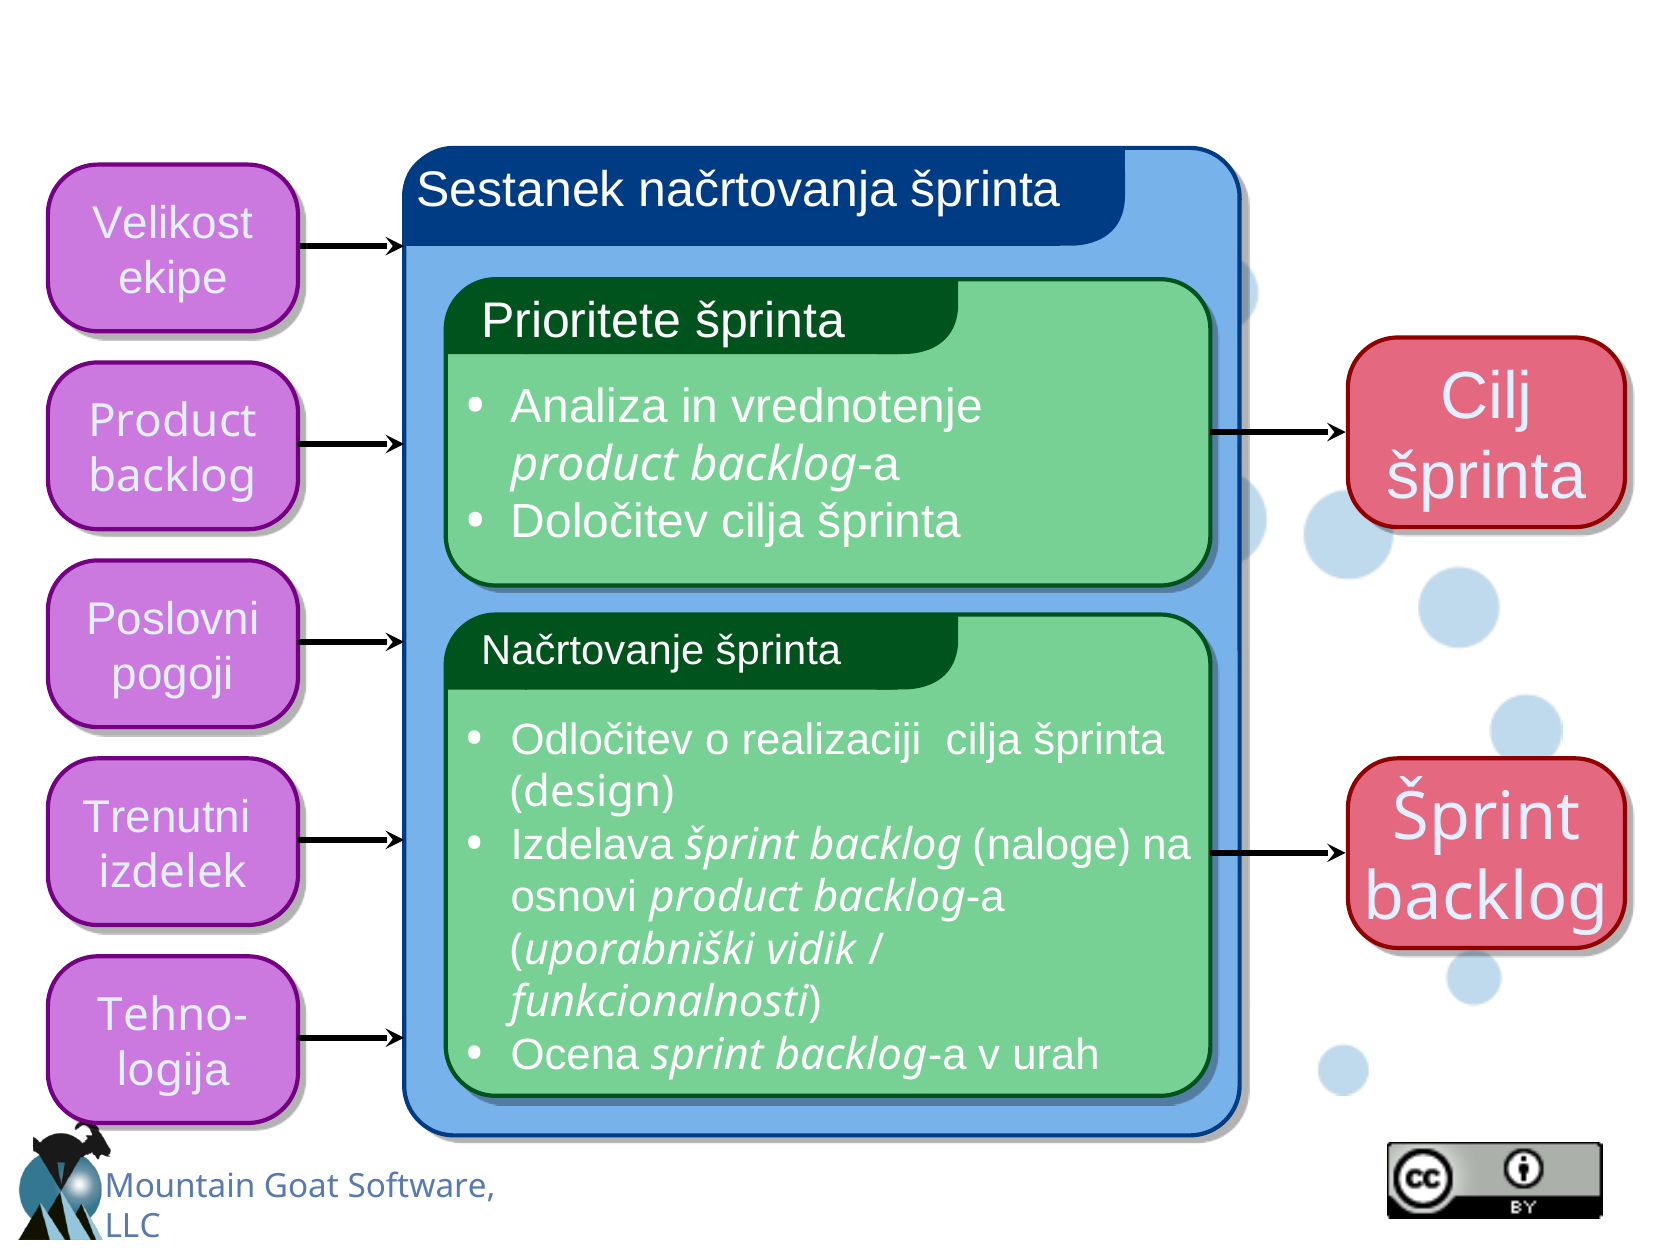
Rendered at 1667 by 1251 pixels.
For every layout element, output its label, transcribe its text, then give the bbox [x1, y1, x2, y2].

text_box Sestanek načrtovanja šprinta [408, 147, 1138, 240]
text_box Šprint backlog [1347, 758, 1626, 948]
text_box Product backlog [47, 362, 298, 530]
text_box Velikost ekipe [47, 164, 298, 332]
text_box Cilj šprinta [1347, 337, 1626, 528]
text_box Analiza in vrednotenje product backlog-a Določitev cilja šprinta [456, 366, 1165, 559]
picture [18, 1120, 111, 1240]
text_box Prioritete šprinta [472, 279, 946, 355]
text_box Načrtovanje šprinta [472, 614, 892, 690]
text_box Tehno-logija [47, 956, 298, 1123]
picture [1387, 1142, 1603, 1219]
picture [1219, 156, 1563, 1096]
text_box Trenutni izdelek [47, 758, 298, 926]
text_box Odločitev o realizaciji cilja šprinta (design) Izdelava šprint backlog (naloge) na osnovi product backlog-a (uporabniški vidik / funkcionalnosti) Ocena sprint backlog-a v urah [456, 702, 1209, 1069]
text_box Poslovni pogoji [47, 560, 298, 728]
text_box [402, 147, 1240, 1136]
